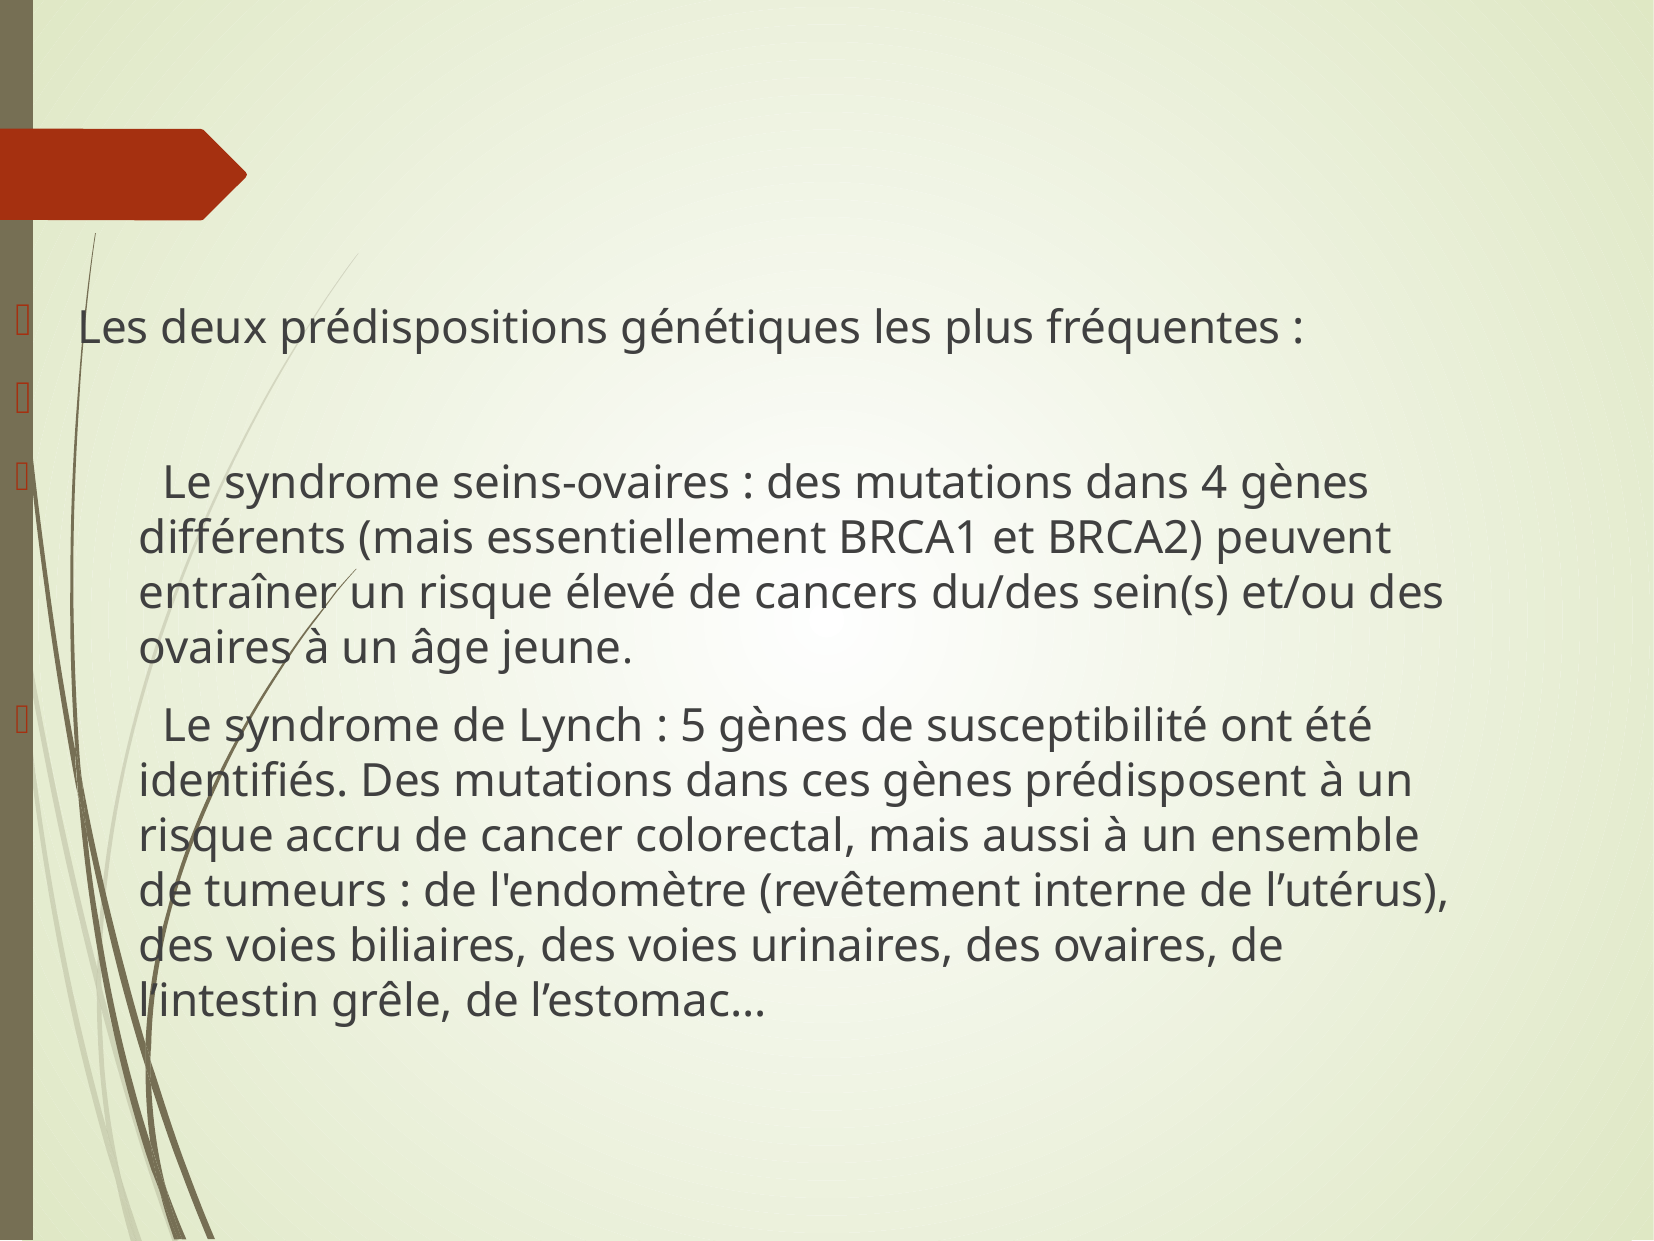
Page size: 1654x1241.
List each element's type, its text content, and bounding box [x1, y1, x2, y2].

list Les deux prédispositions génétiques les plus fréquentes : Le syndrome seins-ovaires : des mutations dans 4 gènes différents (mais essentiellement BRCA1 et BRCA2) peuvent entraîner un risque élevé de cancers du/des sein(s) et/ou des ovaires à un âge jeune. Le syndrome de Lynch : 5 gènes de susceptibilité ont été identifiés. Des mutations dans ces gènes prédisposent à un risque accru de cancer colorectal, mais aussi à un ensemble de tumeurs : de l'endomètre (revêtement interne de l’utérus), des voies biliaires, des voies urinaires, des ovaires, de l’intestin grêle, de l’estomac… [0, 290, 1489, 1109]
